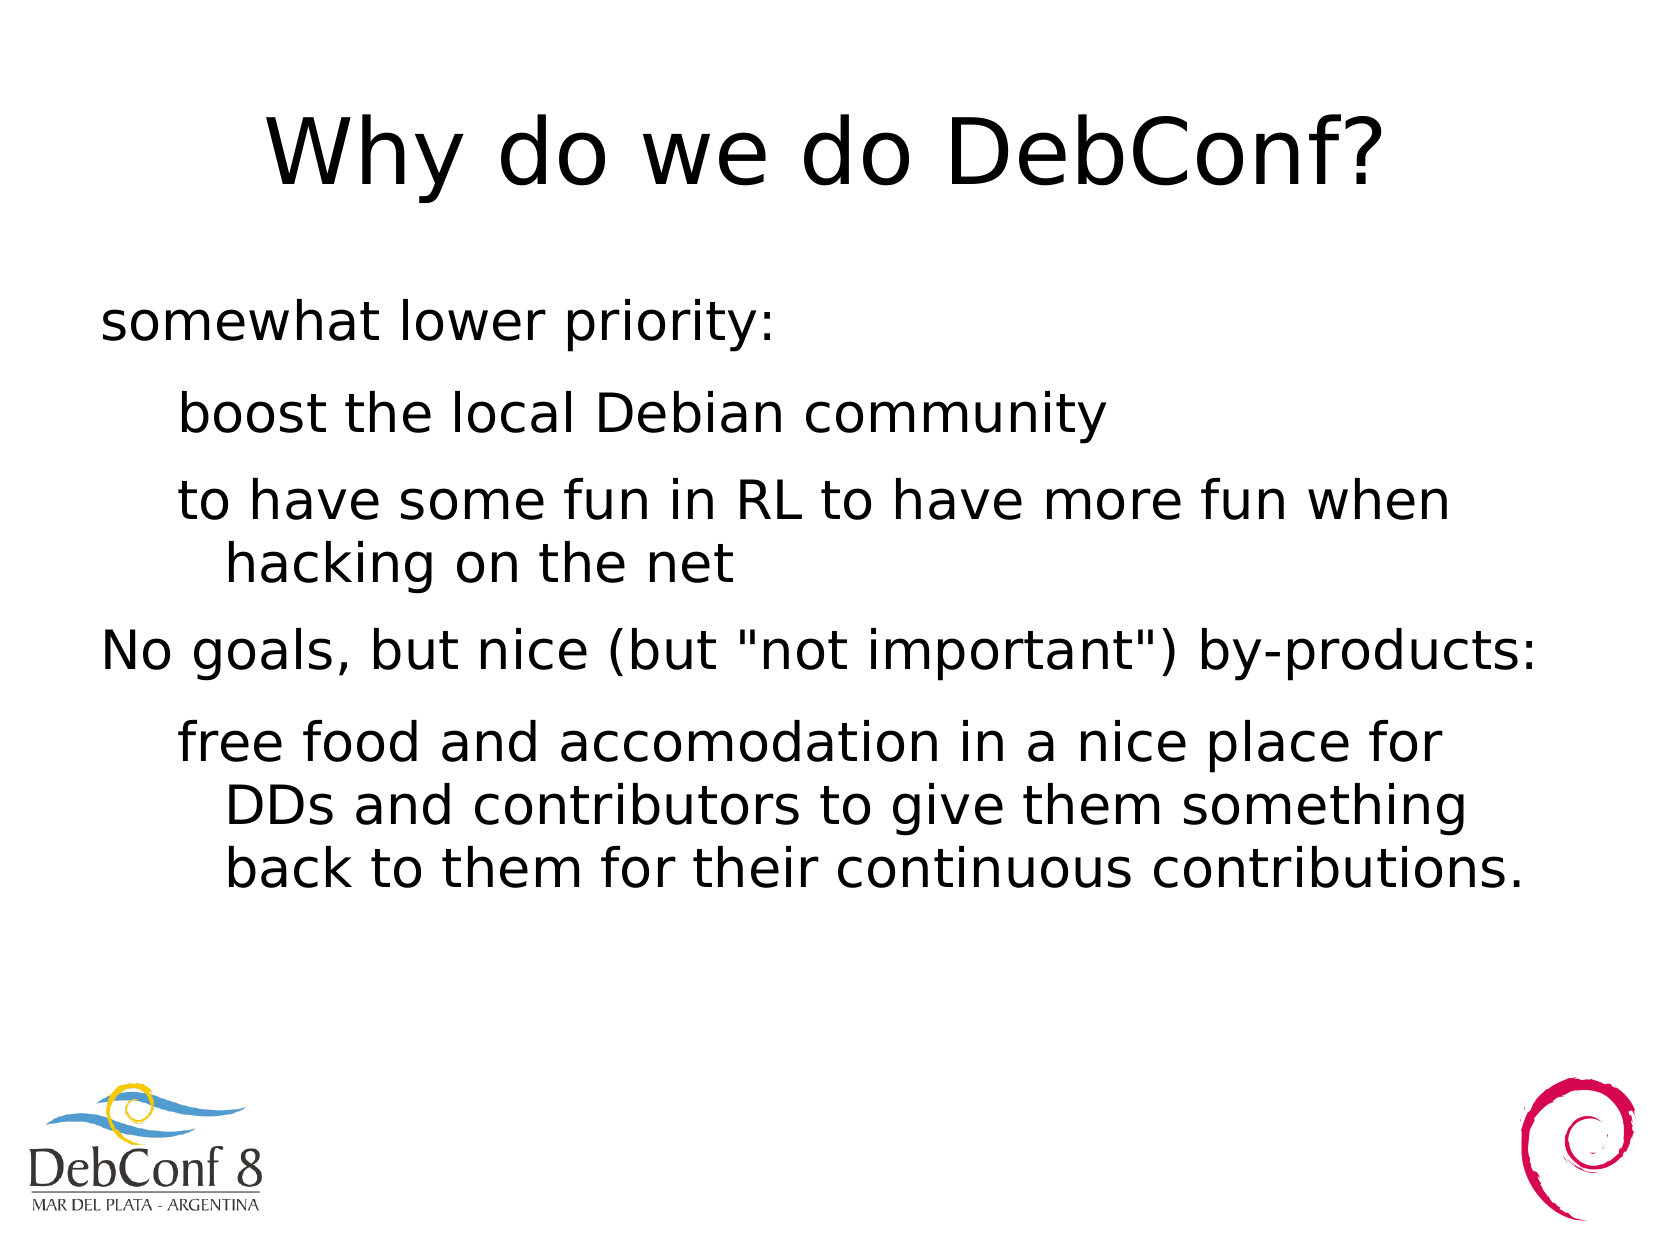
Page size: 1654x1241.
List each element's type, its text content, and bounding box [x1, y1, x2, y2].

list somewhat lower priority: boost the local Debian community to have some fun in RL to have more fun when hacking on the net No goals, but nice (but "not important") by-products: free food and accomodation in a nice place for DDs and contributors to give them something back to them for their continuous contributions. [82, 290, 1571, 1109]
title Why do we do DebConf? [82, 49, 1571, 257]
picture [1519, 1075, 1638, 1222]
picture [29, 1082, 262, 1211]
